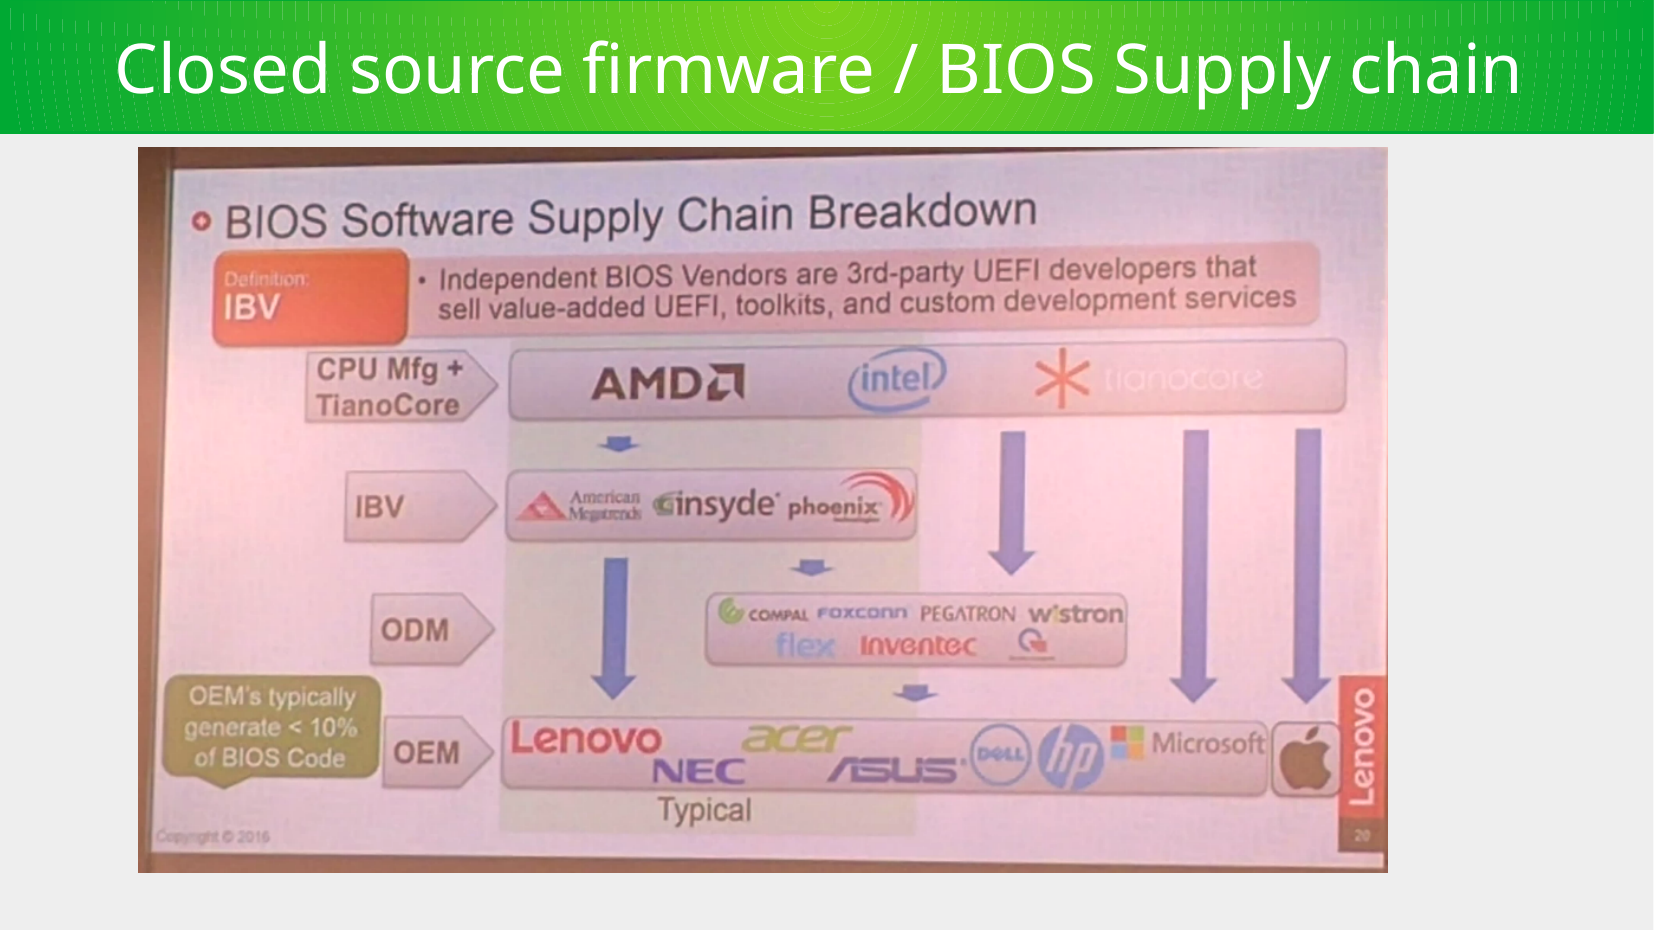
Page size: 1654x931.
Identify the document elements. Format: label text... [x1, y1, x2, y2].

picture [138, 147, 1388, 873]
title Closed source firmware / BIOS Supply chain [73, 14, 1565, 119]
